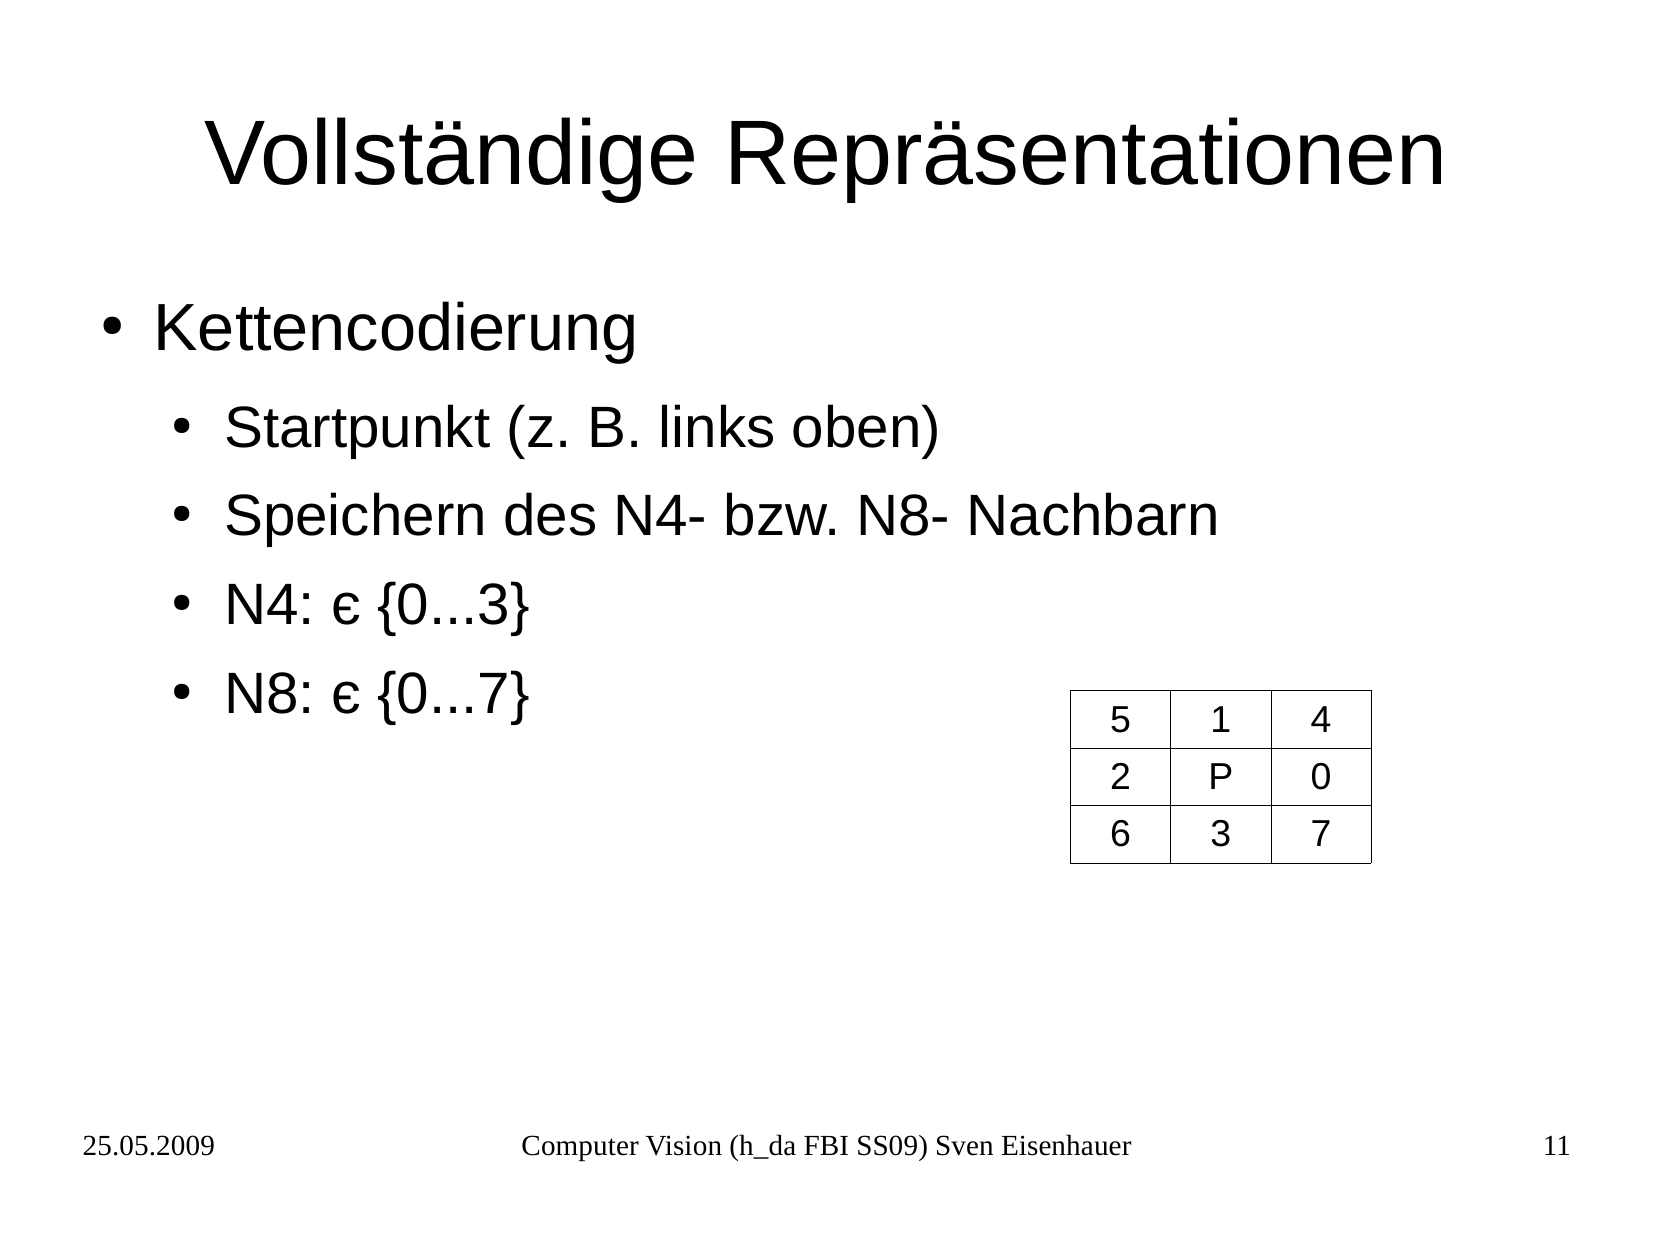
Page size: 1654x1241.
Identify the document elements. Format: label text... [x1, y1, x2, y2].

table_header 4 [1272, 691, 1371, 748]
table_cell 0 [1272, 749, 1371, 805]
table_header 1 [1171, 691, 1271, 748]
title Vollständige Repräsentationen [82, 56, 1571, 250]
table_cell 7 [1272, 806, 1371, 863]
table_header 5 [1071, 691, 1170, 748]
table_cell 2 [1071, 749, 1170, 805]
table_cell P [1171, 749, 1271, 805]
list Kettencodierung Startpunkt (z. B. links oben) Speichern des N4- bzw. N8- Nachbarn N4: є {0...3} N8: є {0...7} [82, 290, 1571, 1094]
table_cell 3 [1171, 806, 1271, 863]
table_cell 6 [1071, 806, 1170, 863]
